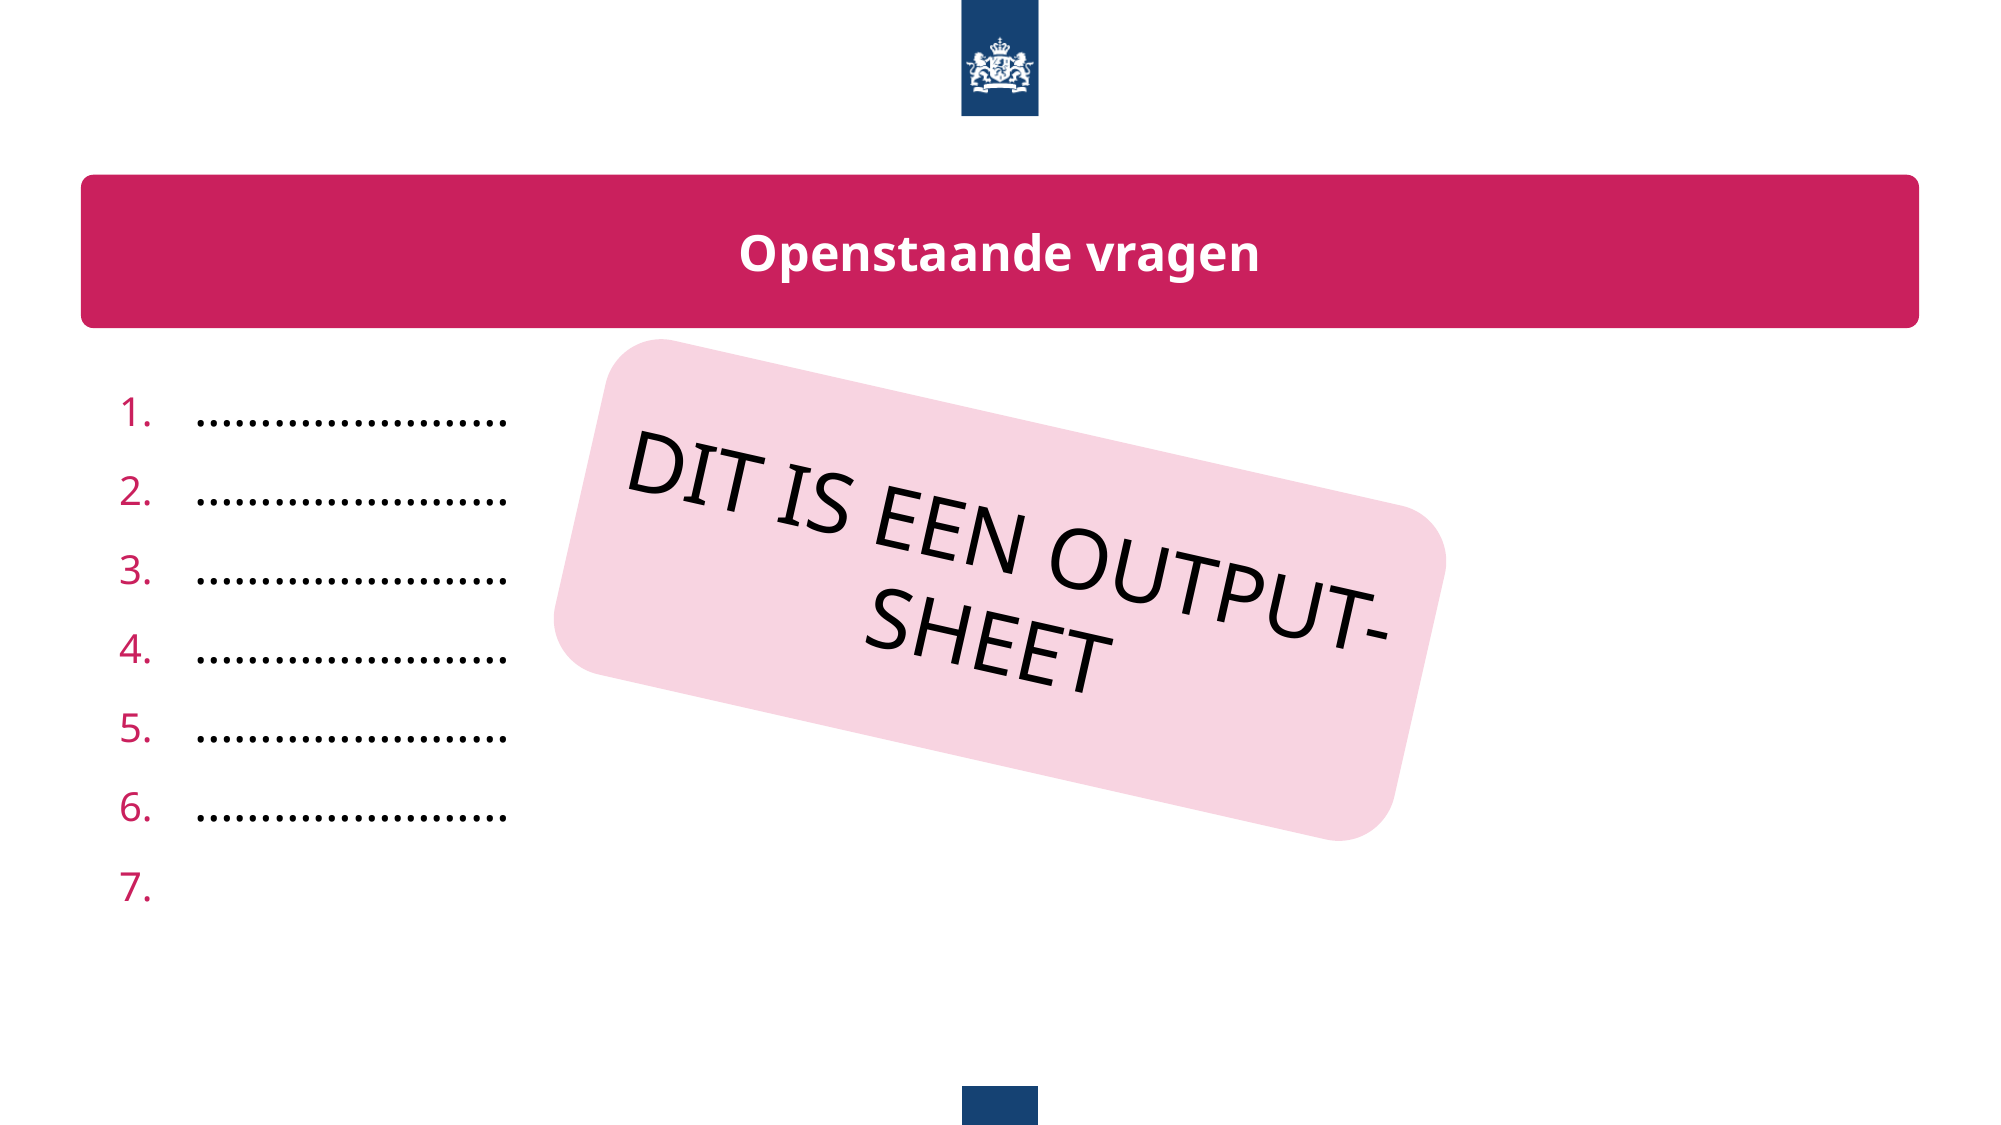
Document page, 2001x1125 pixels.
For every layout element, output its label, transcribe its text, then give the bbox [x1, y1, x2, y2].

text_box DIT IS EEN OUTPUT-SHEET [553, 339, 1447, 841]
text_box Openstaande vragen [80, 174, 1920, 329]
list …………………… …………………… …………………… …………………… …………………… …………………… [104, 375, 1897, 1021]
